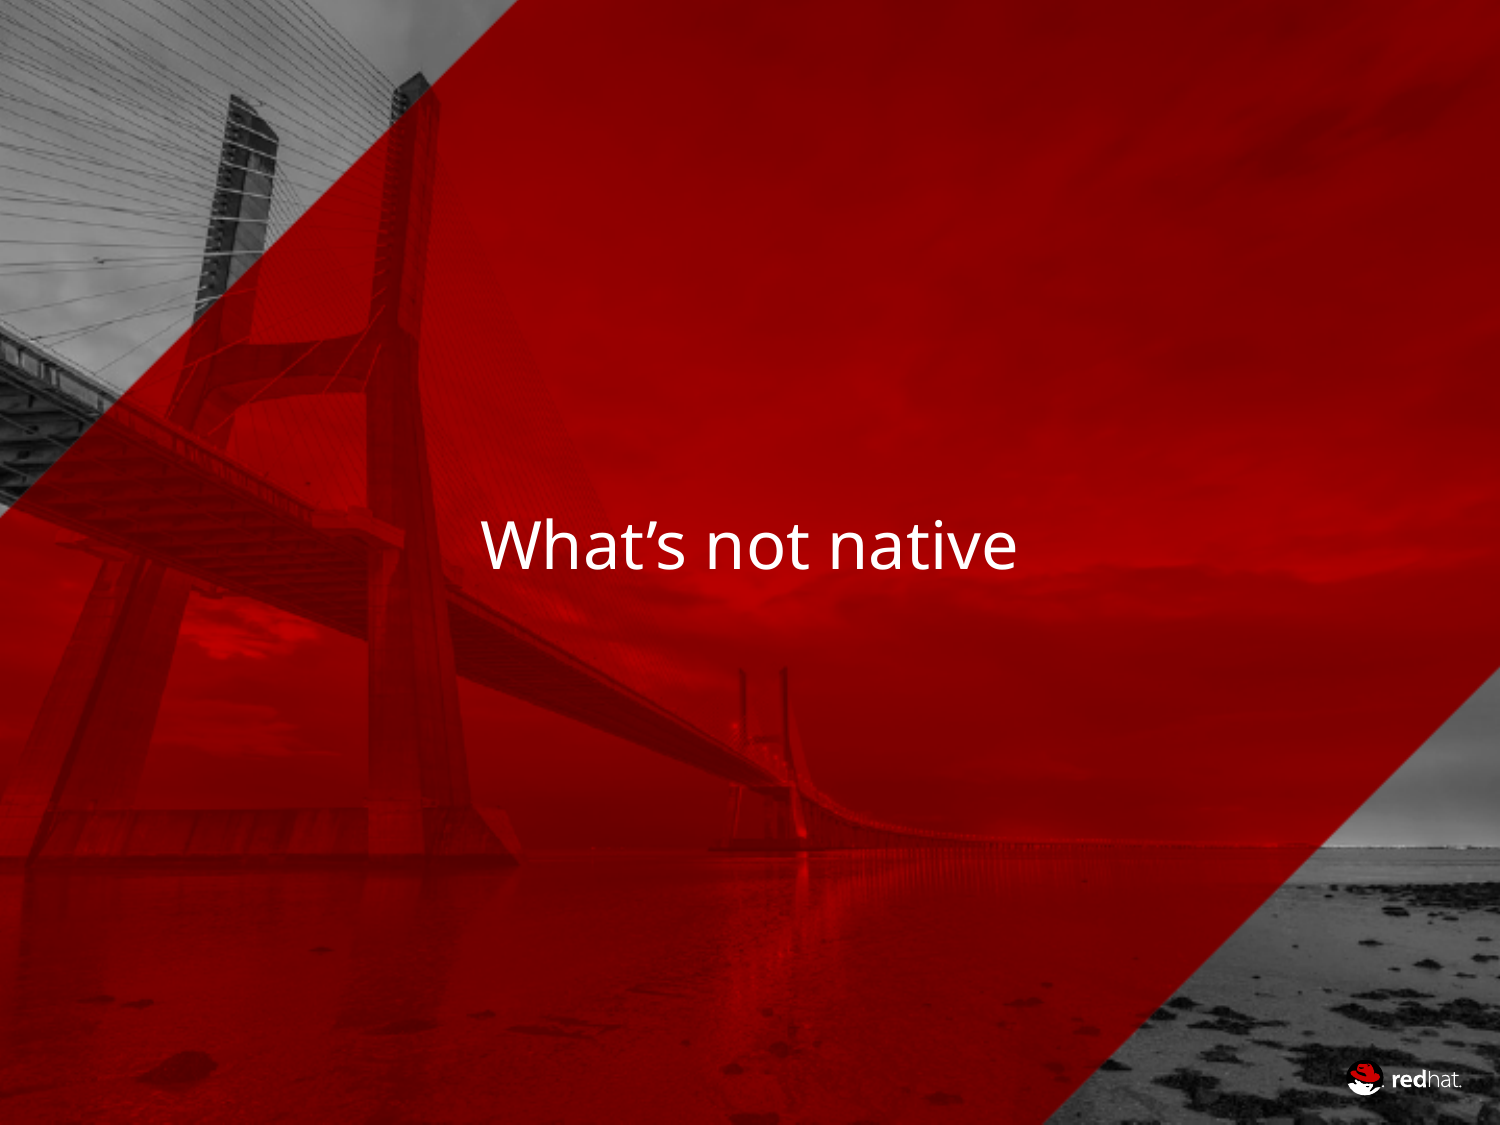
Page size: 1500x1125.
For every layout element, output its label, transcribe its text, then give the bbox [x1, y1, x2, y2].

picture [0, 0, 1500, 1125]
title What’s not native [112, 450, 1388, 638]
